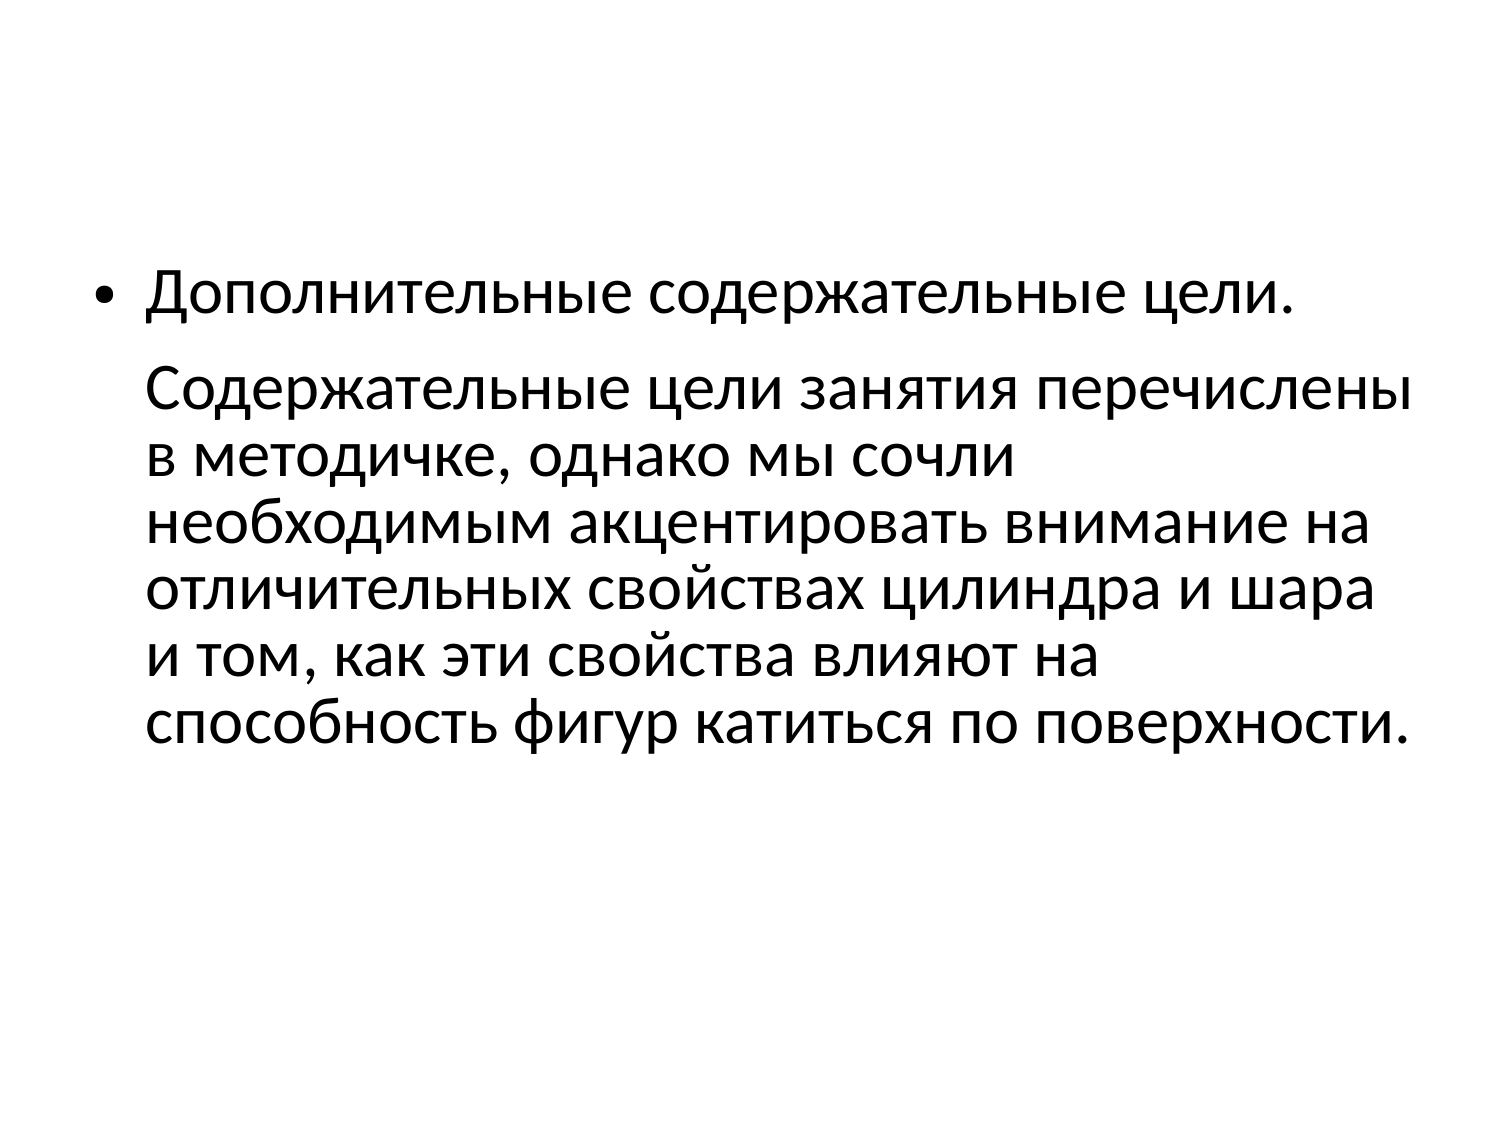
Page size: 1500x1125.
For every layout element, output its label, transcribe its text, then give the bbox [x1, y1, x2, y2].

list Дополнительные содержательные цели. Содержательные цели занятия перечислены в методичке, однако мы сочли необходимым акцентировать внимание на отличительных свойствах цилиндра и шара и том, как эти свойства влияют на способность фигур катиться по поверхности. [75, 263, 1425, 1006]
